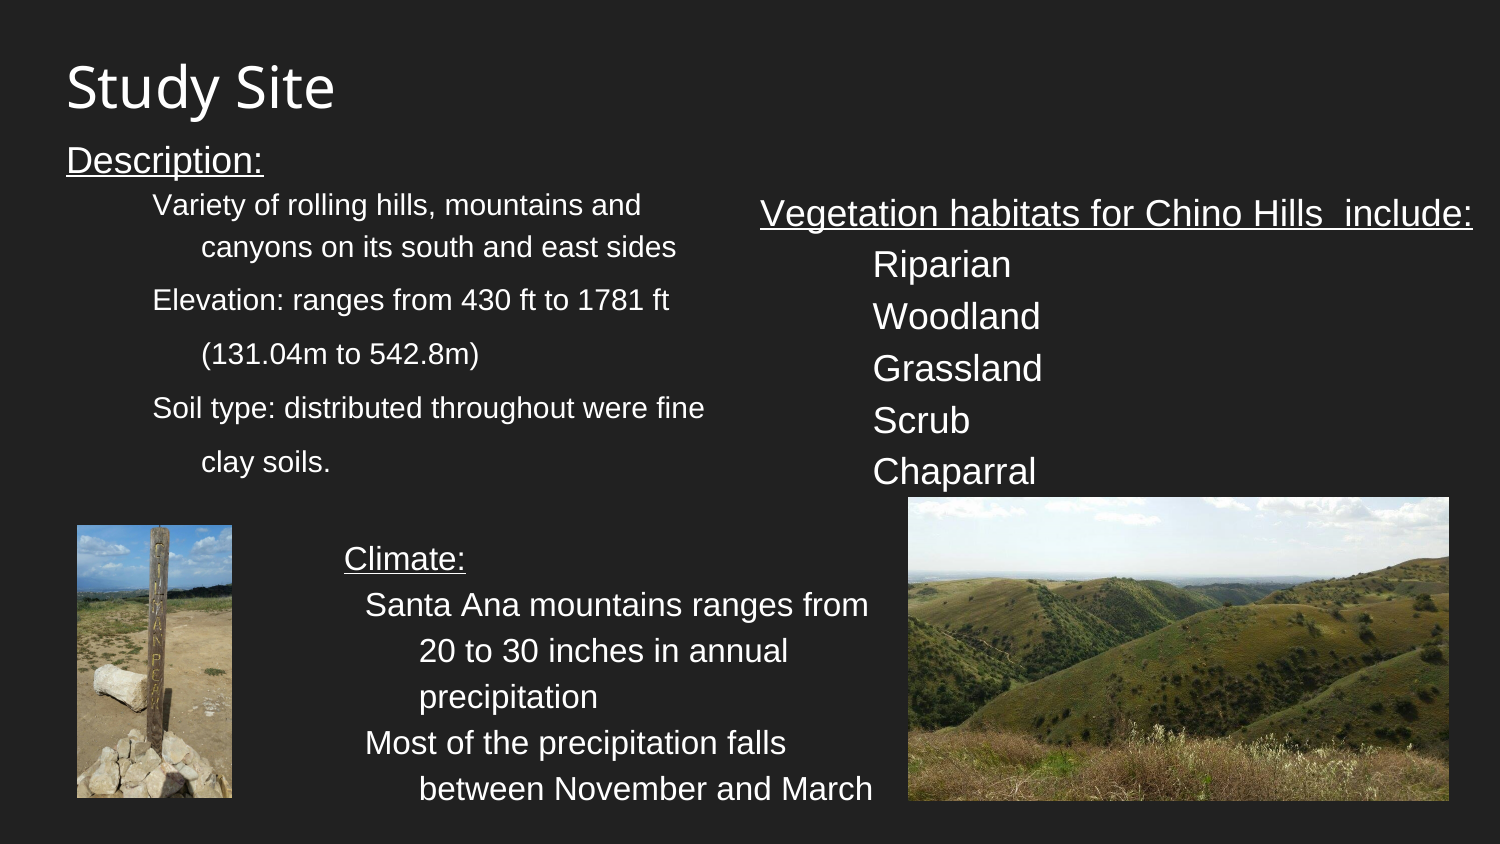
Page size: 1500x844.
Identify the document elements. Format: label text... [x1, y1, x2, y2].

list Vegetation habitats for Chino Hills include: Riparian Woodland Grassland Scrub Chaparral [745, 166, 1500, 728]
title Study Site [51, 34, 1449, 129]
picture [908, 497, 1449, 802]
list Description: Variety of rolling hills, mountains and canyons on its south and east sides Elevation: ranges from 430 ft to 1781 ft (131.04m to 542.8m) Soil type: distributed throughout were fine clay soils. [51, 113, 727, 498]
text_box Climate: Santa Ana mountains ranges from 20 to 30 inches in annual precipitation Most of the precipitation falls between November and March [328, 516, 929, 820]
picture [77, 525, 232, 798]
